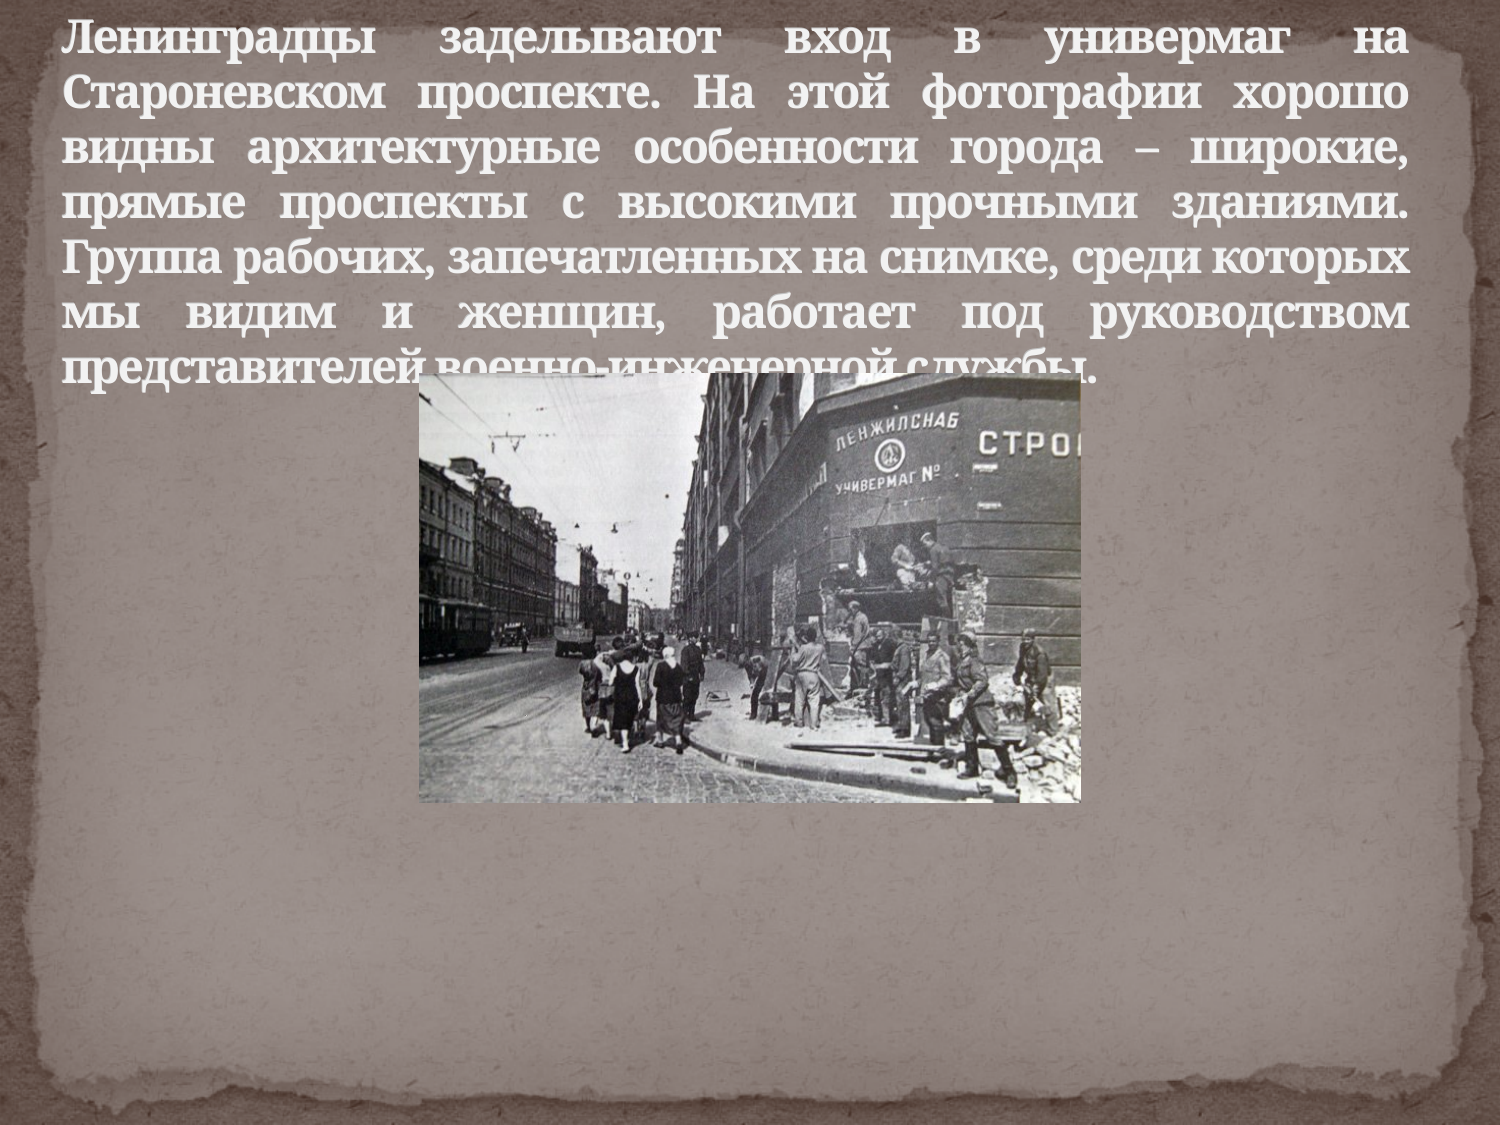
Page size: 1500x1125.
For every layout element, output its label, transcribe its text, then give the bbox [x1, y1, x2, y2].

title Ленинградцы заделывают вход в универмаг на Староневском проспекте. На этой фотографии хорошо видны архитектурные особенности города – широкие, прямые проспекты с высокими прочными зданиями. Группа рабочих, запечатленных на снимке, среди которых мы видим и женщин, работает под руководством представителей военно-инженерной службы. [46, 0, 1465, 352]
picture [419, 373, 1081, 803]
